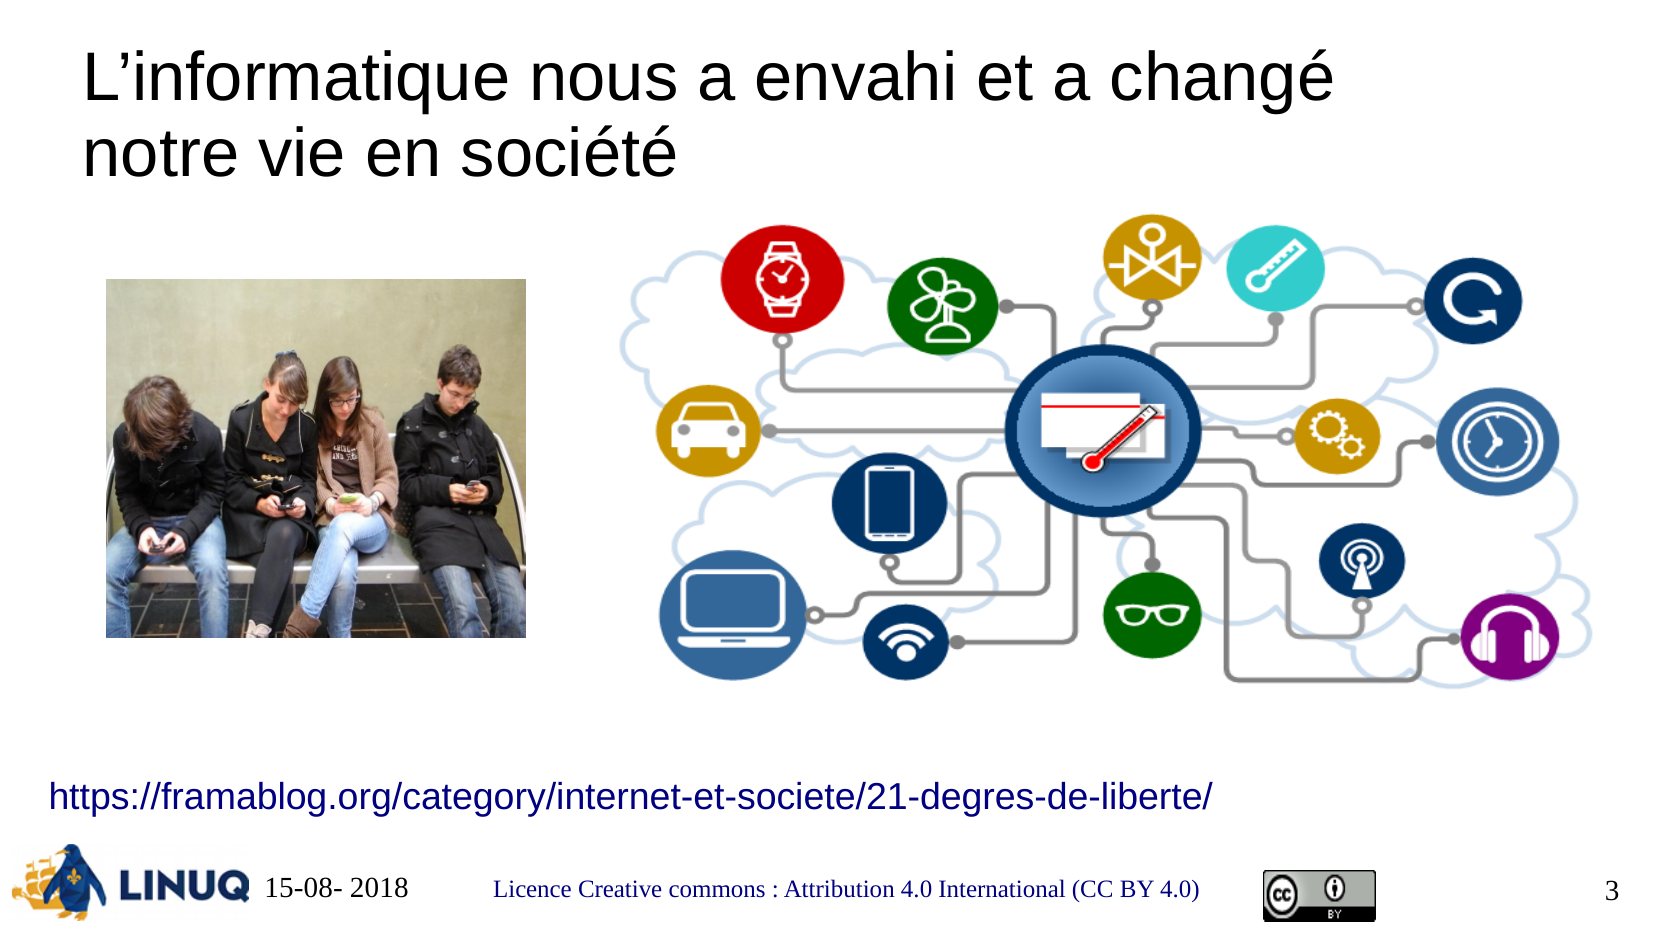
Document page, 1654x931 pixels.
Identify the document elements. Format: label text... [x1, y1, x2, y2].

picture [598, 192, 1607, 700]
picture [106, 279, 526, 638]
text_box https://framablog.org/category/internet-et-societe/21-degres-de-liberte/ [33, 767, 1229, 825]
picture [1263, 870, 1376, 922]
picture [11, 844, 249, 921]
title L’informatique nous a envahi et a changé notre vie en société [82, 37, 1571, 193]
